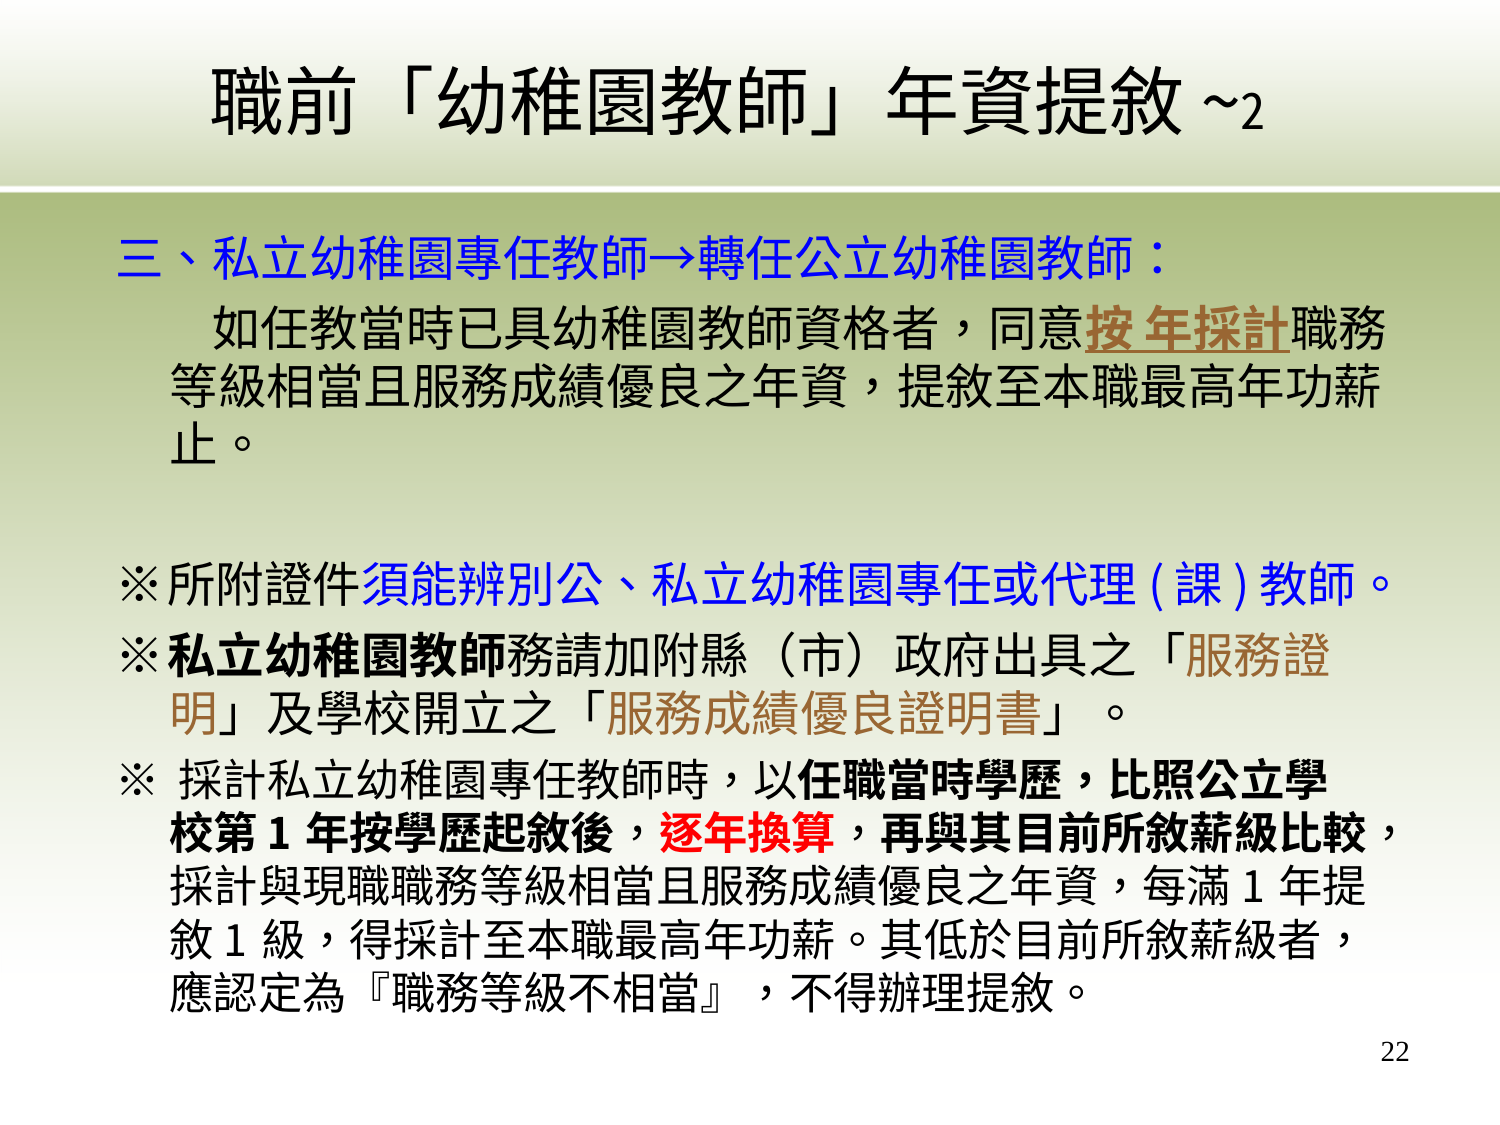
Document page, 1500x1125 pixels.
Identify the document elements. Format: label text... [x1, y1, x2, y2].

title 職前「幼稚園教師」年資提敘~2 [194, 31, 1308, 153]
text_box <number> [1074, 1024, 1426, 1103]
picture [0, 0, 1500, 1125]
list 三、私立幼稚園專任教師→轉任公立幼稚園教師： 如任教當時已具幼稚園教師資格者，同意按 年採計職務等級相當且服務成績優良之年資，提敘至本職最高年功薪止。 ※所附證件須能辨別公、私立幼稚園專任或代理(課)教師。 ※私立幼稚園教師務請加附縣（市）政府出具之「服務證明」及學校開立之「服務成績優良證明書」。 ※採計私立幼稚園專任教師時，以任職當時學歷，比照公立學 校第1年按學歷起敘後，逐年換算，再與其目前所敘薪級比較，採計與現職職務等級相當且服務成績優良之年資，每滿1年提敘1級，得採計至本職最高年功薪。其低於目前所敘薪級者，應認定為『職務等級不相當』，不得辦理提敘。 [100, 219, 1424, 1044]
